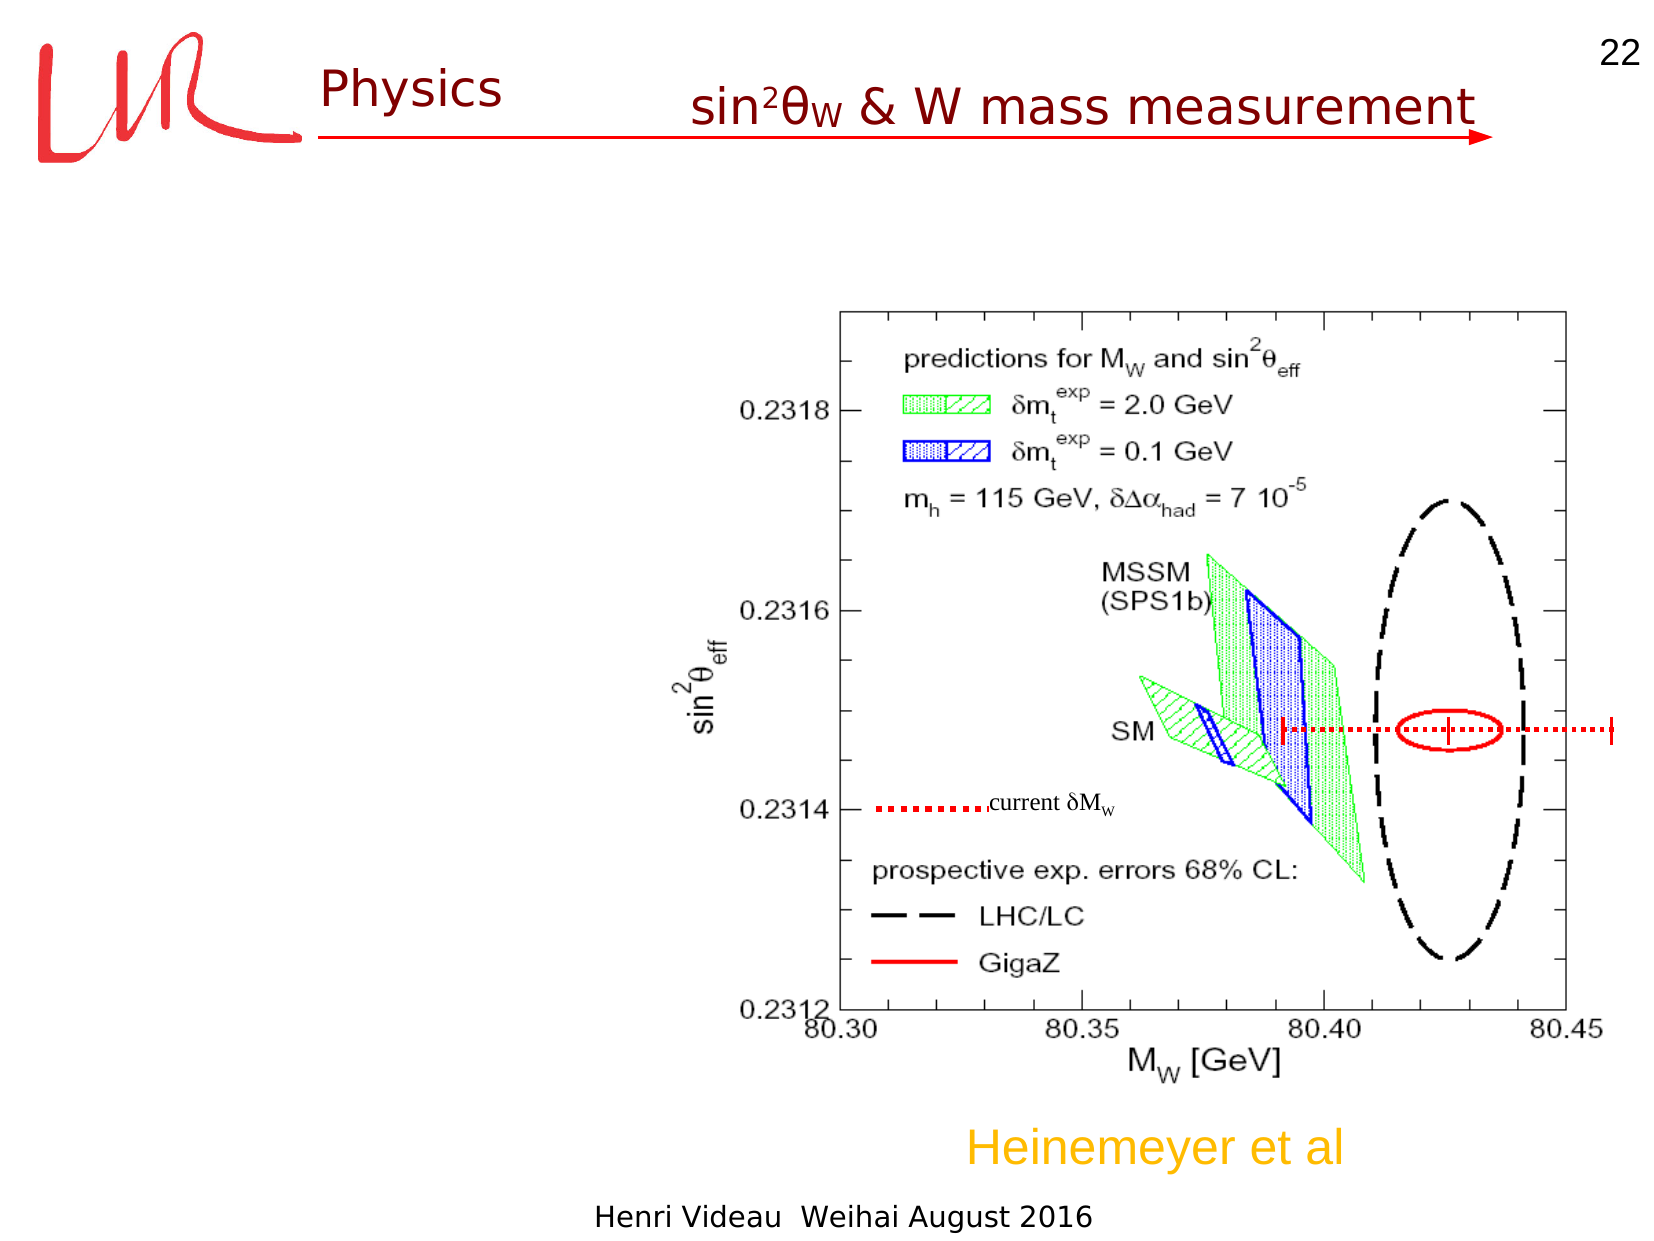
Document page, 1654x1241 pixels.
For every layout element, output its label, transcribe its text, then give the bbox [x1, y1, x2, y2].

text_box current MW [974, 780, 1171, 835]
picture [661, 277, 1637, 1104]
text_box Heinemeyer et al [965, 1119, 1345, 1176]
picture [38, 32, 302, 163]
text_box sin2θW & W mass measurement [690, 78, 1476, 151]
